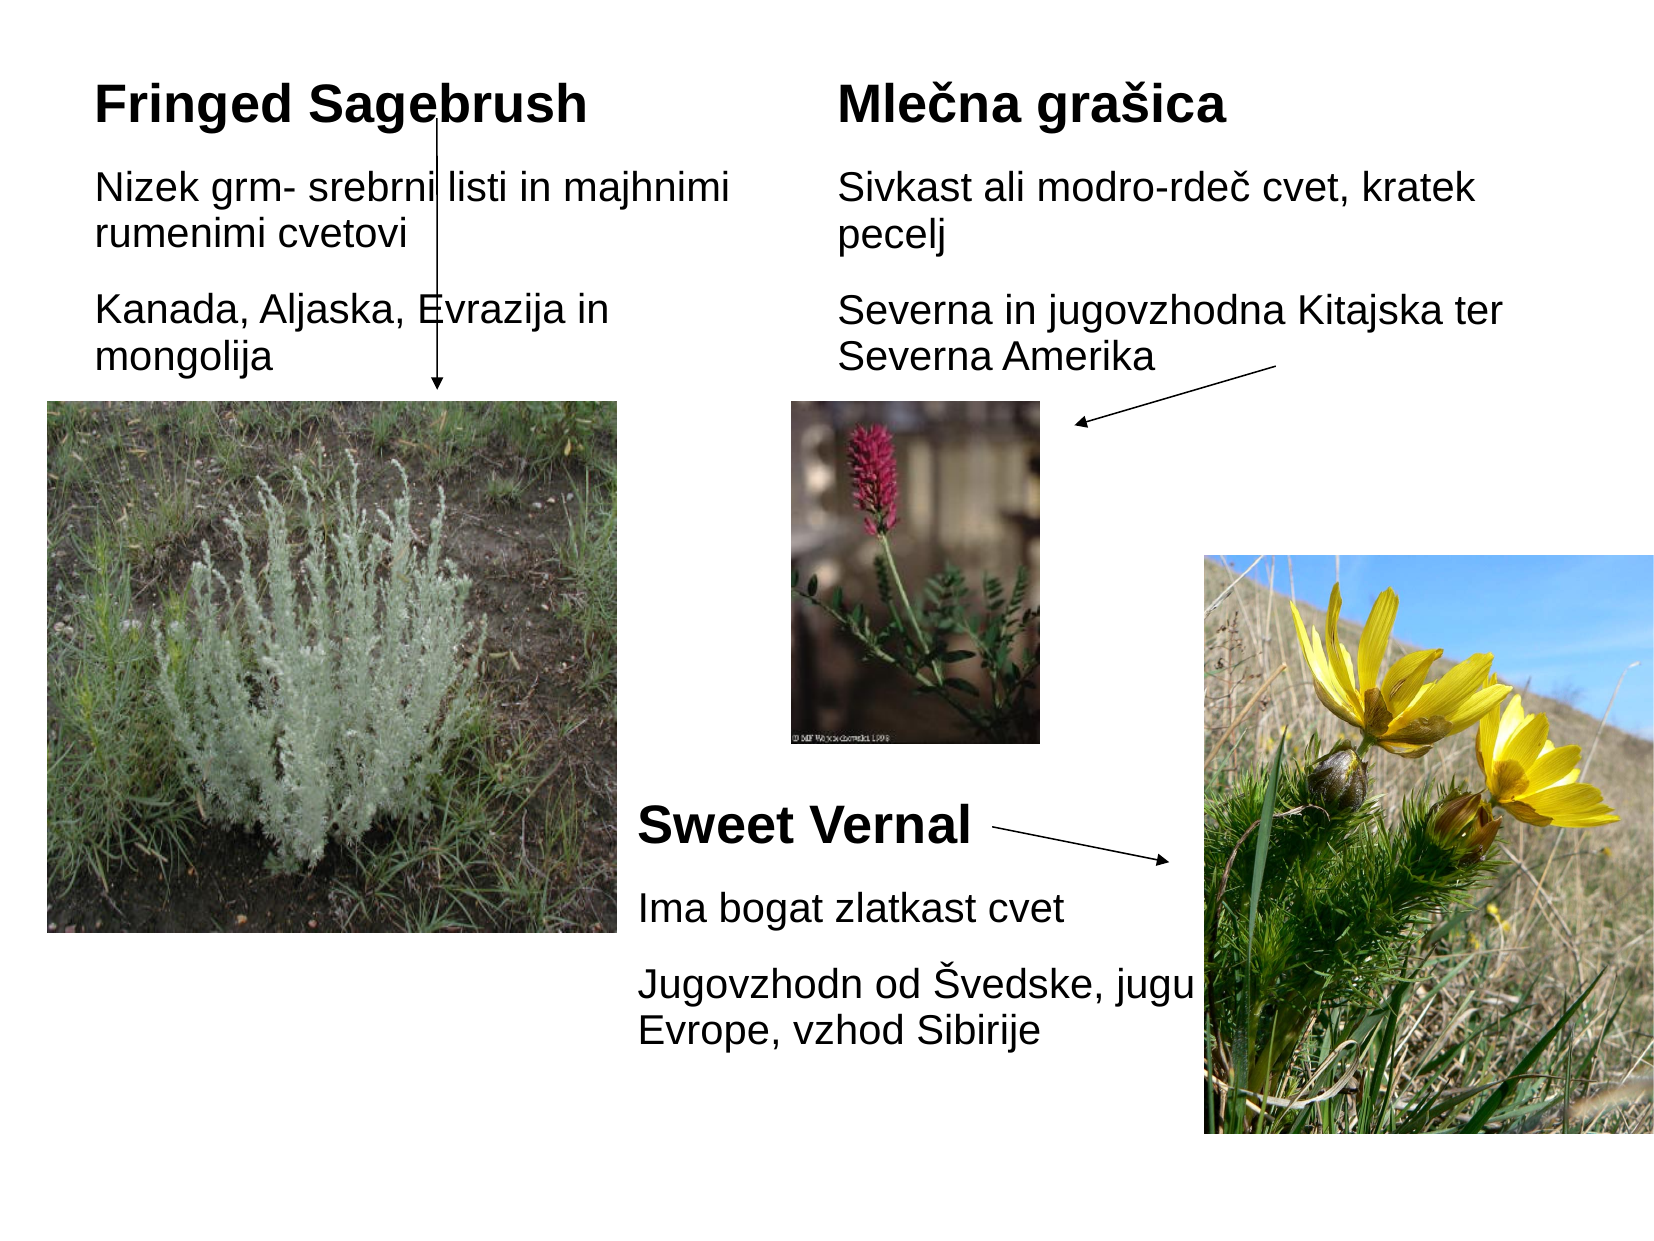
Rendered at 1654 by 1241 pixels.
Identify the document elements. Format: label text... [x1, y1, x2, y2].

picture [47, 401, 617, 934]
text_box Mlečna grašica Sivkast ali modro-rdeč cvet, kratek pecelj Severna in jugovzhodna Kitajska ter Severna Amerika [837, 70, 1548, 473]
text_box Fringed Sagebrush Nizek grm- srebrni listi in majhnimi rumenimi cvetovi Kanada, Aljaska, Evrazija in mongolija [94, 70, 792, 473]
text_box Sweet Vernal Ima bogat zlatkast cvet Jugovzhodn od Švedske, jugu Evrope, vzhod Sibirije [637, 791, 1348, 1217]
picture [1204, 555, 1654, 1134]
picture [791, 401, 1040, 744]
